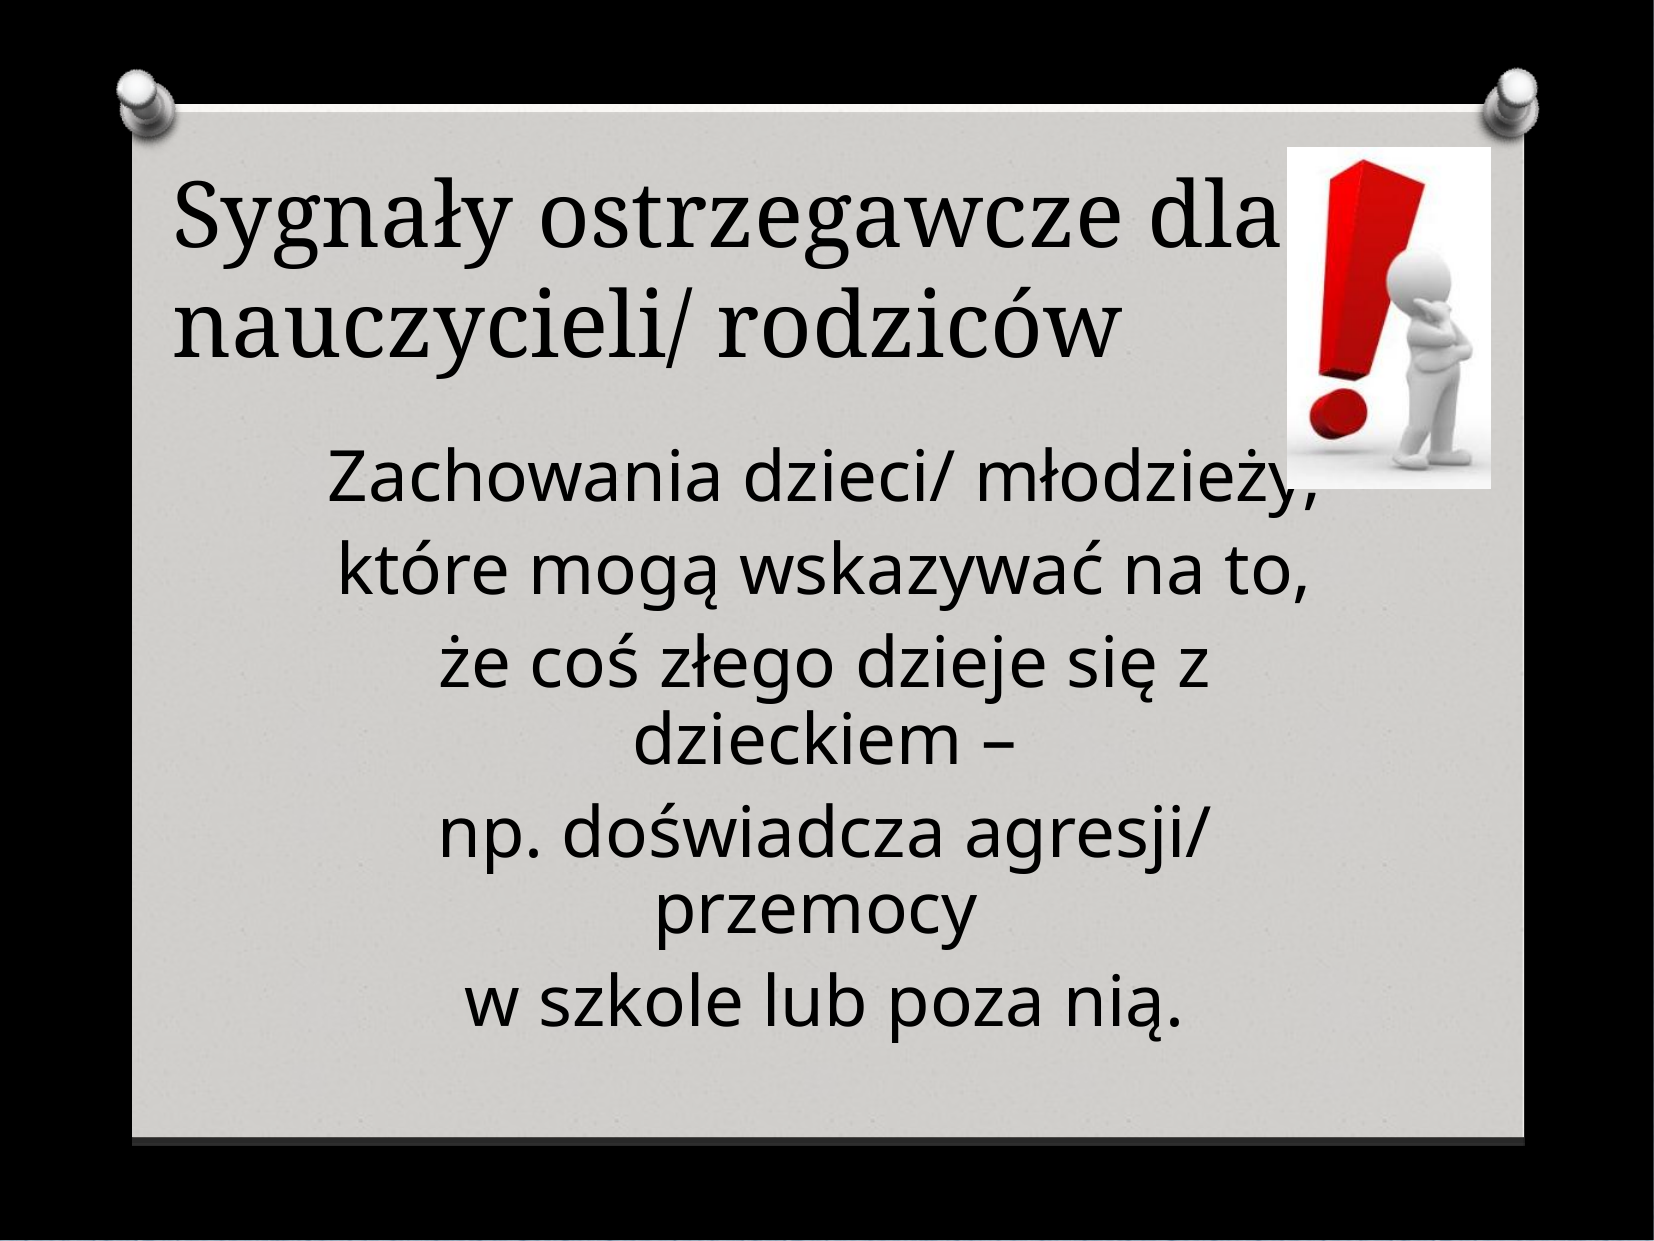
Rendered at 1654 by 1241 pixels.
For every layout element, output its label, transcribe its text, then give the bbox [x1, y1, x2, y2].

list Zachowania dzieci/ młodzieży, które mogą wskazywać na to, że coś złego dzieje się z dzieckiem – np. doświadcza agresji/ przemocy w szkole lub poza nią. [264, 383, 1386, 1035]
picture [82, 32, 218, 147]
title Sygnały ostrzegawcze dla nauczycieli/ rodziców [0, 147, 1287, 366]
picture [1287, 38, 1586, 489]
